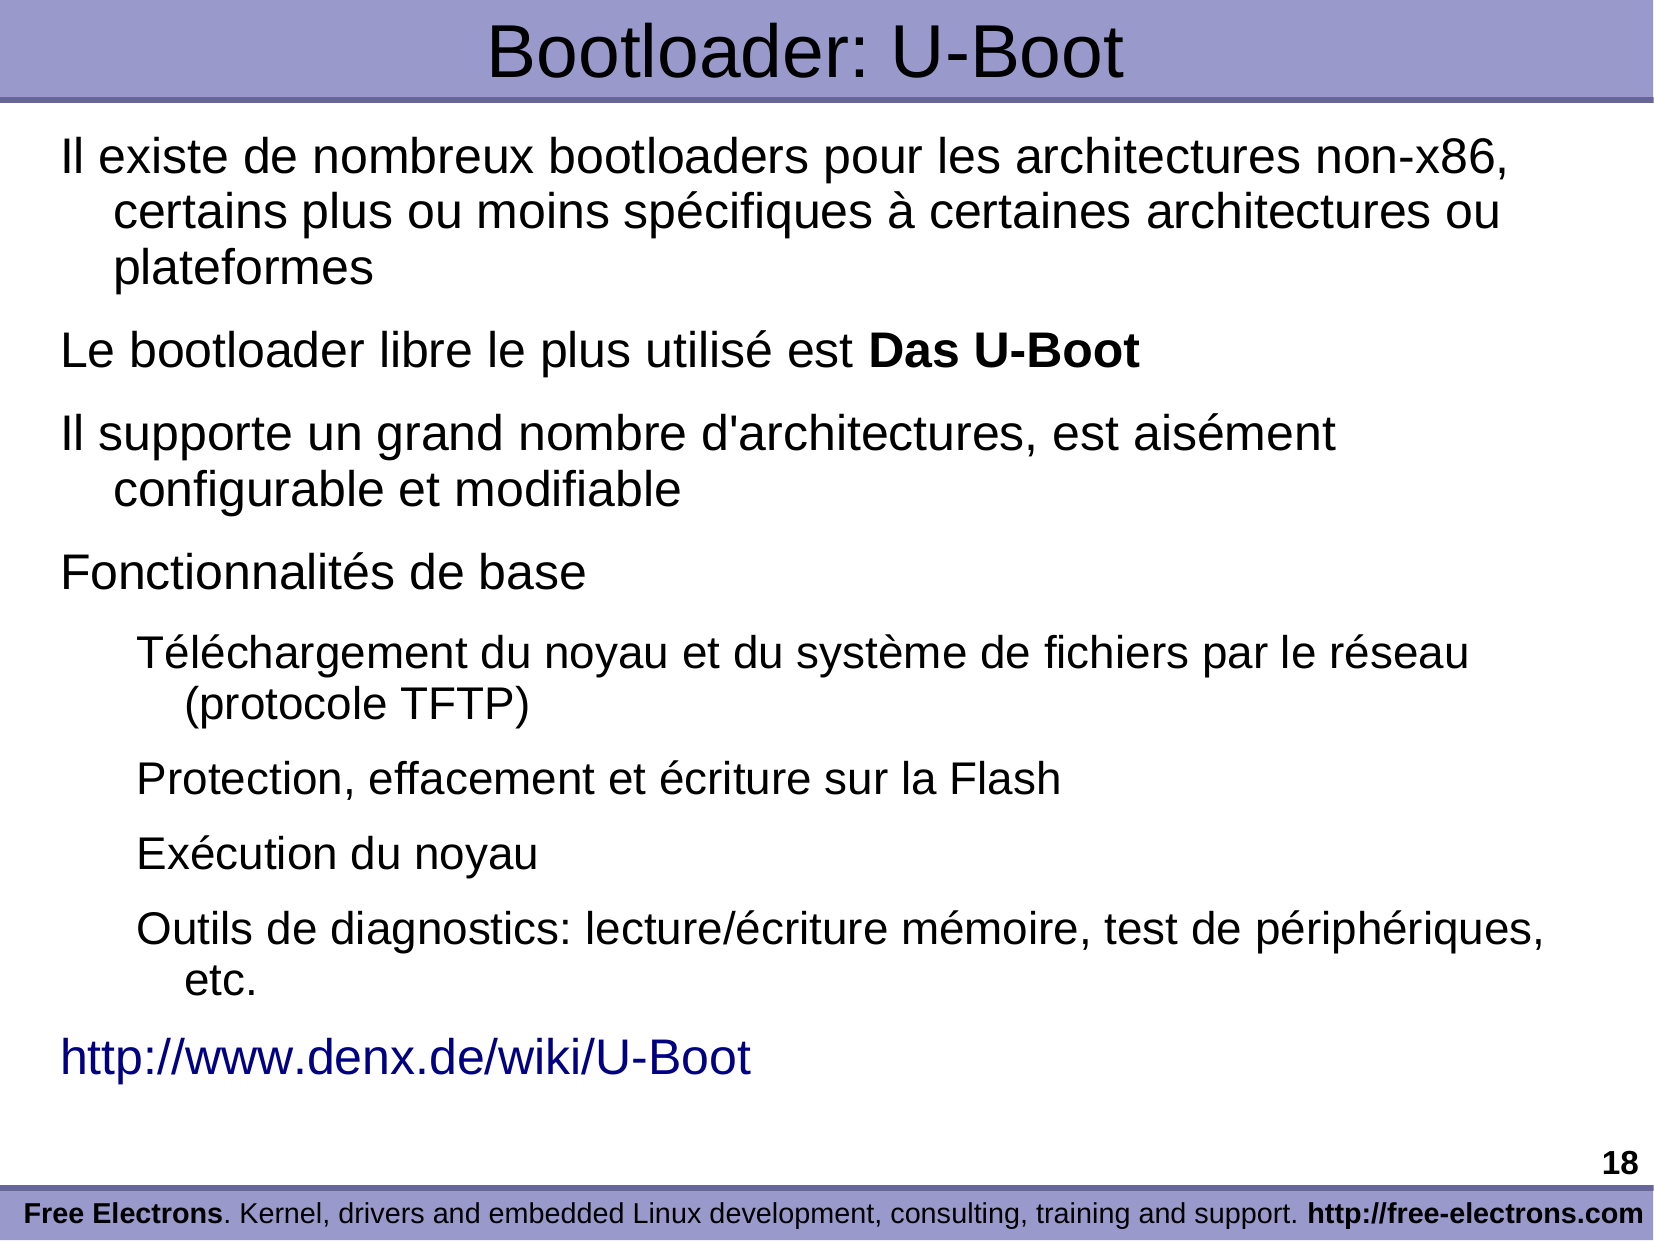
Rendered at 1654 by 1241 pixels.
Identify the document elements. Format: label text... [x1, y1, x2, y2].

list Il existe de nombreux bootloaders pour les architectures non-x86, certains plus ou moins spécifiques à certaines architectures ou plateformes Le bootloader libre le plus utilisé est Das U-Boot Il supporte un grand nombre d'architectures, est aisément configurable et modifiable Fonctionnalités de base Téléchargement du noyau et du système de fichiers par le réseau (protocole TFTP) Protection, effacement et écriture sur la Flash Exécution du noyau Outils de diagnostics: lecture/écriture mémoire, test de périphériques, etc. http://www.denx.de/wiki/U-Boot [42, 127, 1592, 1172]
title Bootloader: U-Boot [60, 4, 1551, 98]
